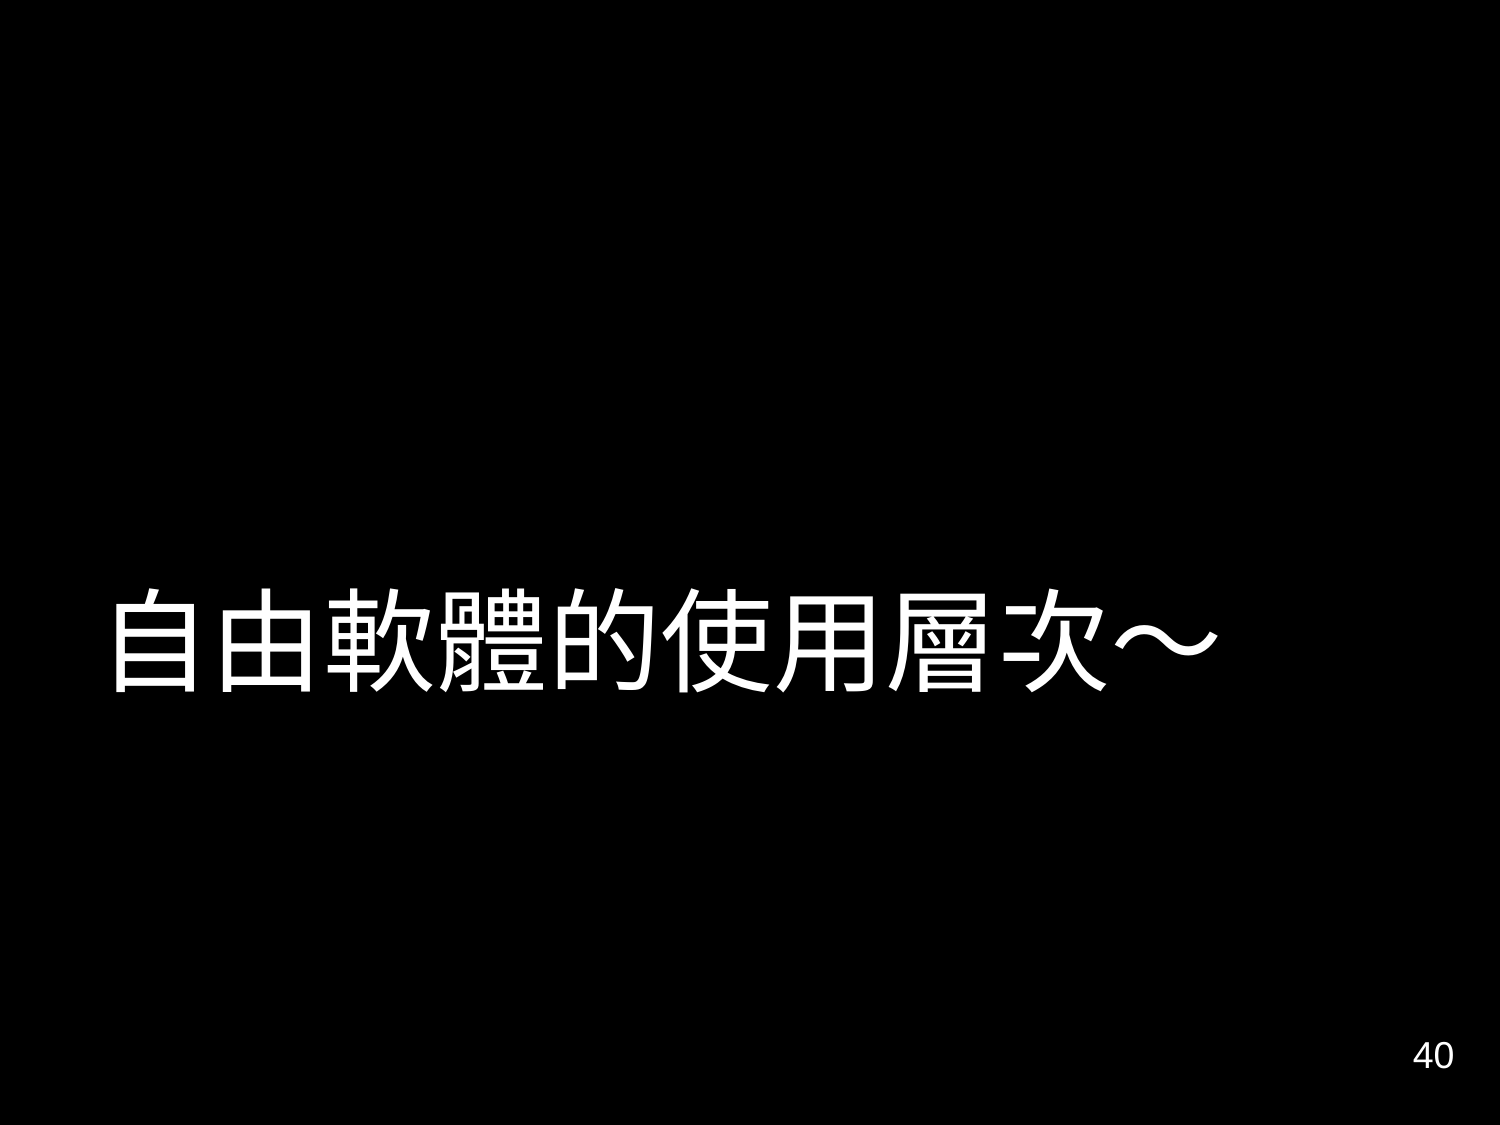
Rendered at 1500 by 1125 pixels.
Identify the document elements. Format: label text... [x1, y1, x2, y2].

text_box 自由軟體的使用層次～臨。 [76, 312, 1447, 963]
